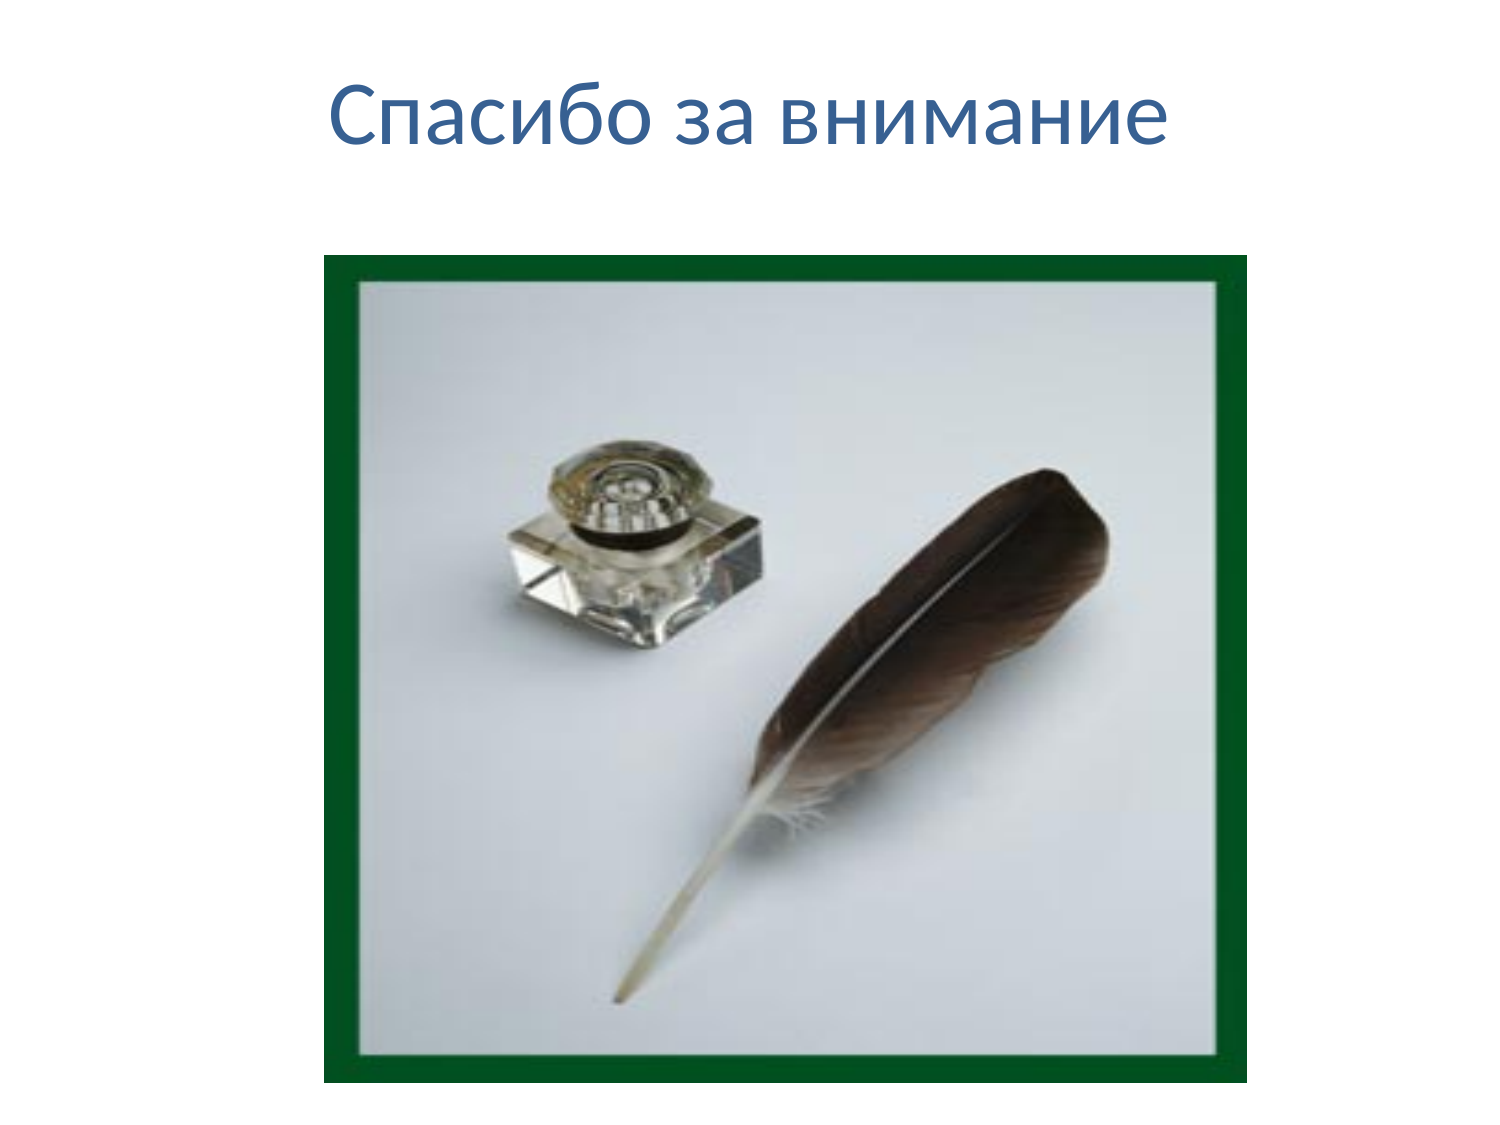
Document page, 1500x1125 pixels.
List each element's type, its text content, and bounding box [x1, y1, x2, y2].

title Спасибо за внимание [75, 45, 1425, 233]
picture [324, 255, 1247, 1083]
